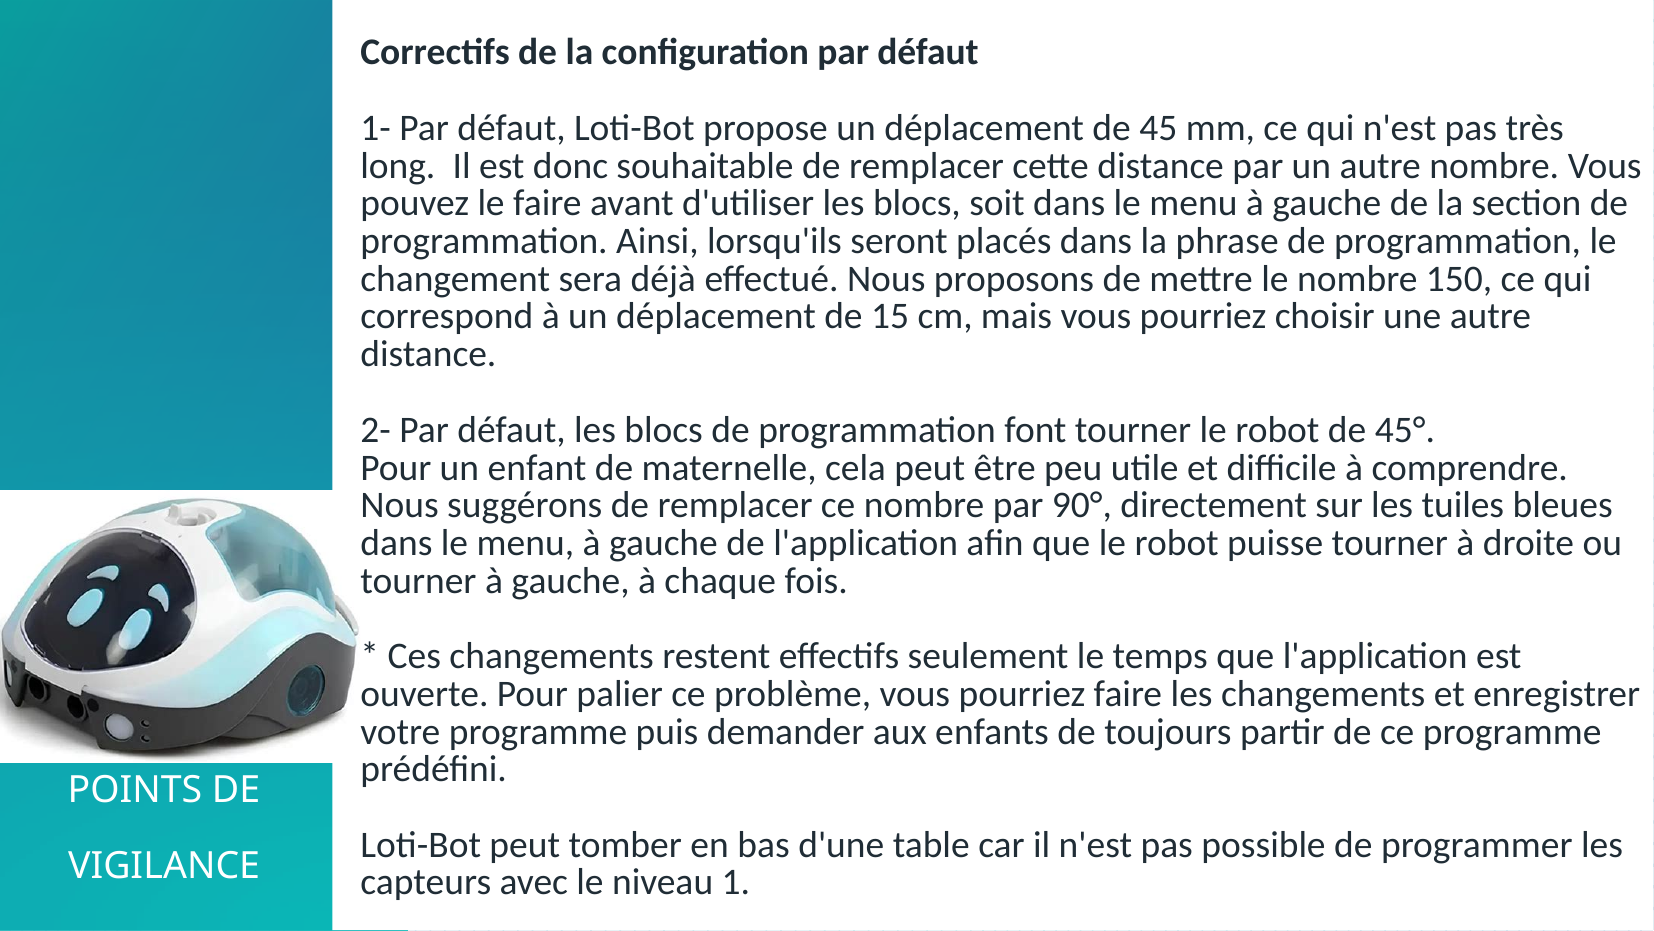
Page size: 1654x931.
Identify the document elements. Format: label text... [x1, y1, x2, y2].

picture [0, 490, 360, 763]
text_box POINTS DE VIGILANCE [0, 763, 329, 898]
text_box Correctifs de la configuration par défaut 1- Par défaut, Loti-Bot propose un déplacement de 45 mm, ce qui n'est pas très long. Il est donc souhaitable de remplacer cette distance par un autre nombre. Vous pouvez le faire avant d'utiliser les blocs, soit dans le menu à gauche de la section de programmation. Ainsi, lorsqu'ils seront placés dans la phrase de programmation, le changement sera déjà effectué. Nous proposons de mettre le nombre 150, ce qui correspond à un déplacement de 15 cm, mais vous pourriez choisir une autre distance. 2- Par défaut, les blocs de programmation font tourner le robot de 45°. Pour un enfant de maternelle, cela peut être peu utile et difficile à comprendre. Nous suggérons de remplacer ce nombre par 90°, directement sur les tuiles bleues dans le menu, à gauche de l'application afin que le robot puisse tourner à droite ou tourner à gauche, à chaque fois. * Ces changements restent effectifs seulement le temps que l'application est ouverte. Pour palier ce problème, vous pourriez faire les changements et enregistrer votre programme puis demander aux enfants de toujours partir de ce programme prédéfini. Loti-Bot peut tomber en bas d'une table car il n'est pas possible de programmer les capteurs avec le niveau 1. [360, 36, 1645, 905]
text_box [0, 0, 1654, 931]
